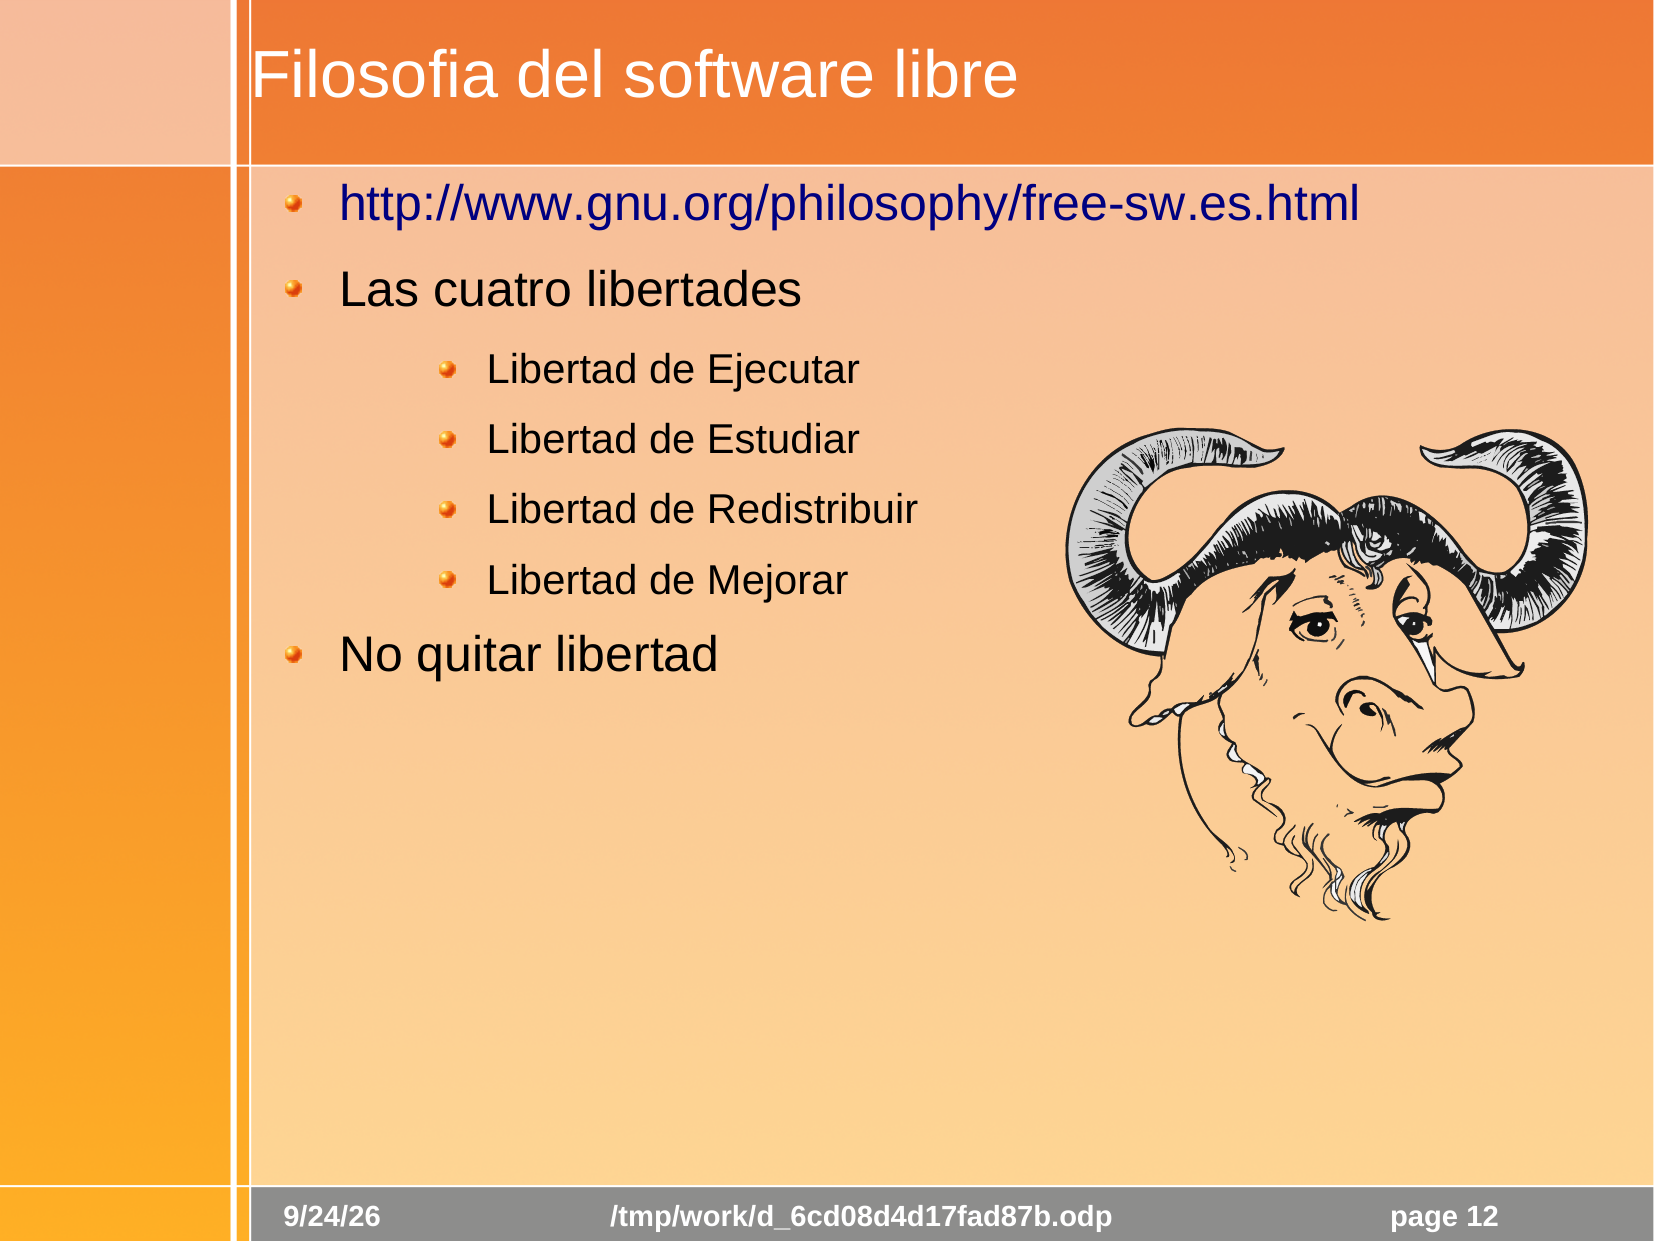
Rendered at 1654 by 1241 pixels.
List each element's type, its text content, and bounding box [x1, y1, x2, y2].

list http://www.gnu.org/philosophy/free-sw.es.html Las cuatro libertades Libertad de Ejecutar Libertad de Estudiar Libertad de Redistribuir Libertad de Mejorar No quitar libertad [250, 175, 1477, 1051]
title Filosofia del software libre [250, 11, 1477, 137]
picture [0, 0, 1654, 1241]
